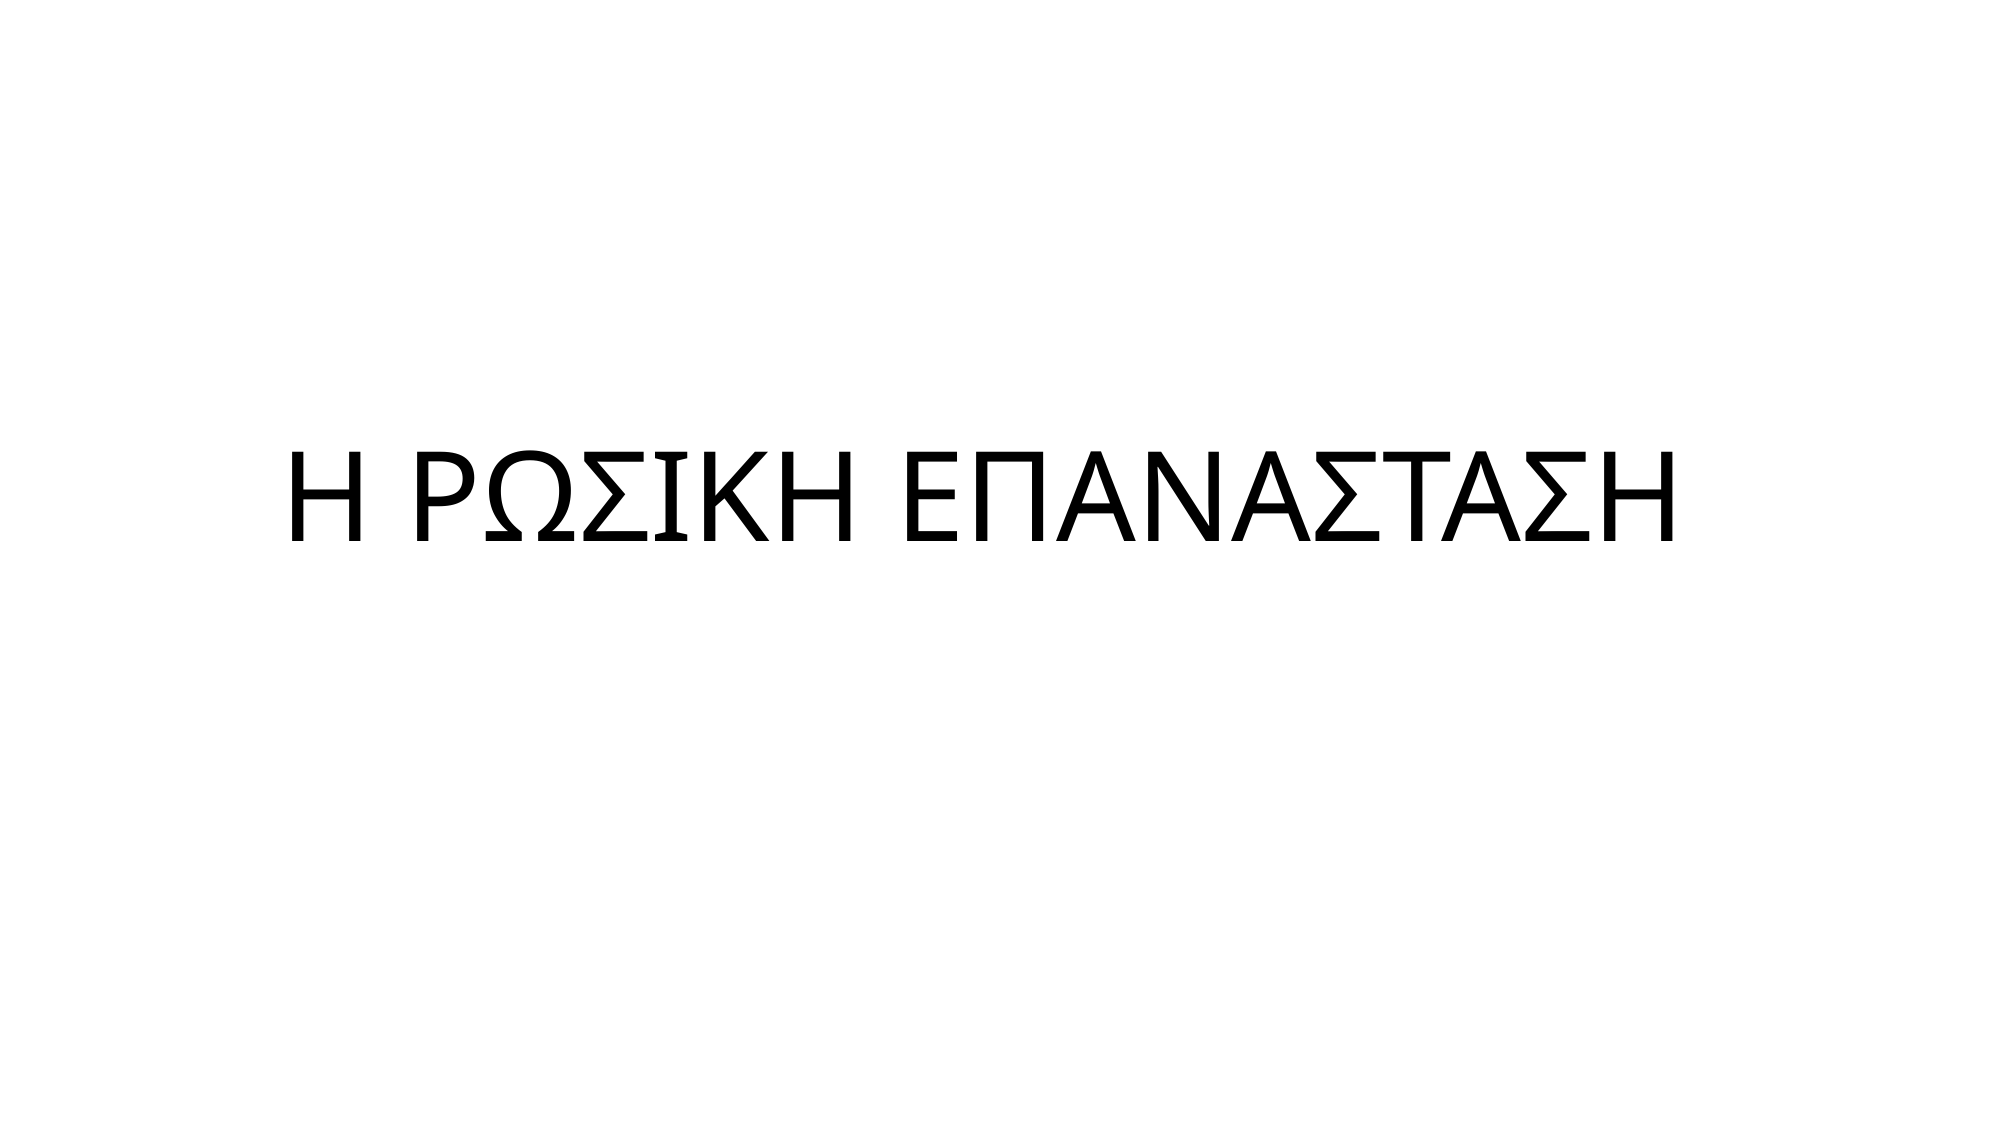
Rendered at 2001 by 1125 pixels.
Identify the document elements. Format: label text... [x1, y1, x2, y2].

title Η ΡΩΣΙΚΗ ΕΠΑΝΑΣΤΑΣΗ [249, 184, 1750, 576]
